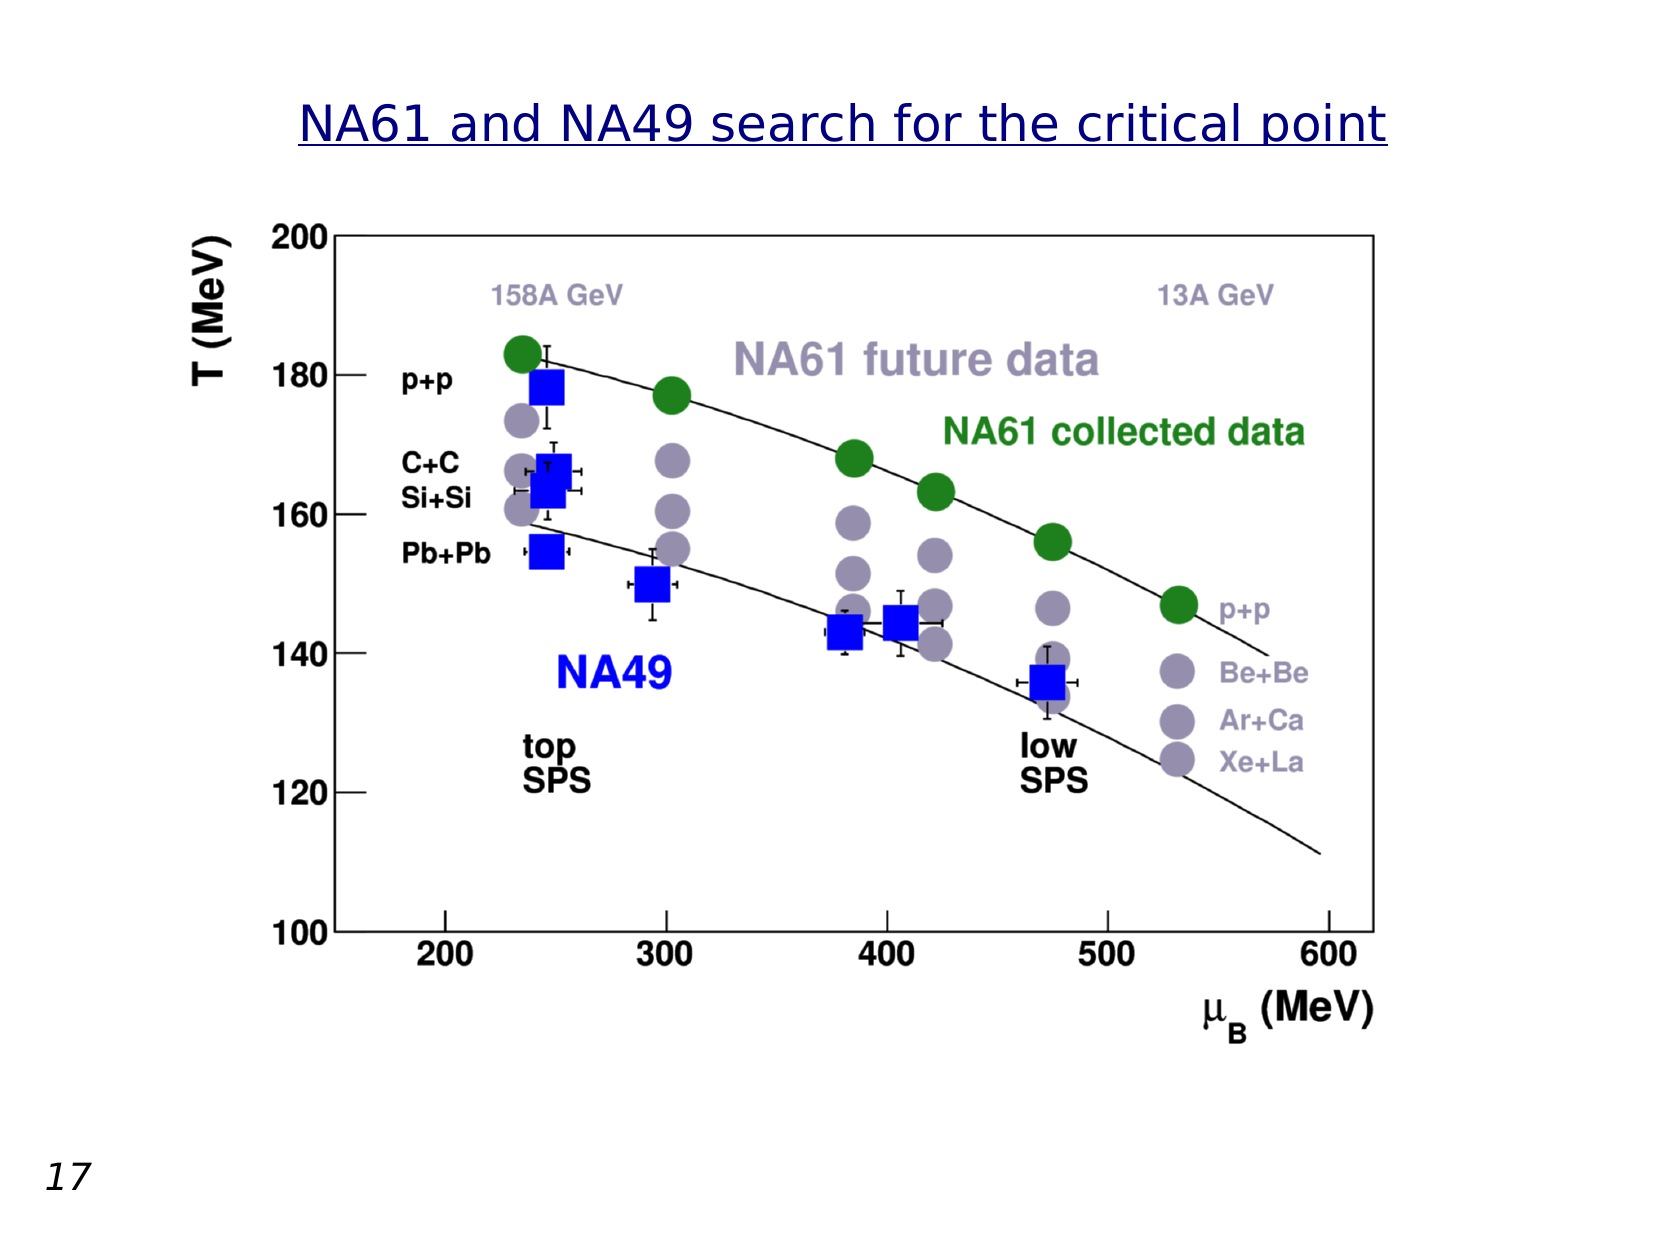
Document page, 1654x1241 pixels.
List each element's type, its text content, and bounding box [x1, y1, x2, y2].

text_box NA61 and NA49 search for the critical point [298, 94, 1390, 146]
picture [175, 146, 1506, 1049]
